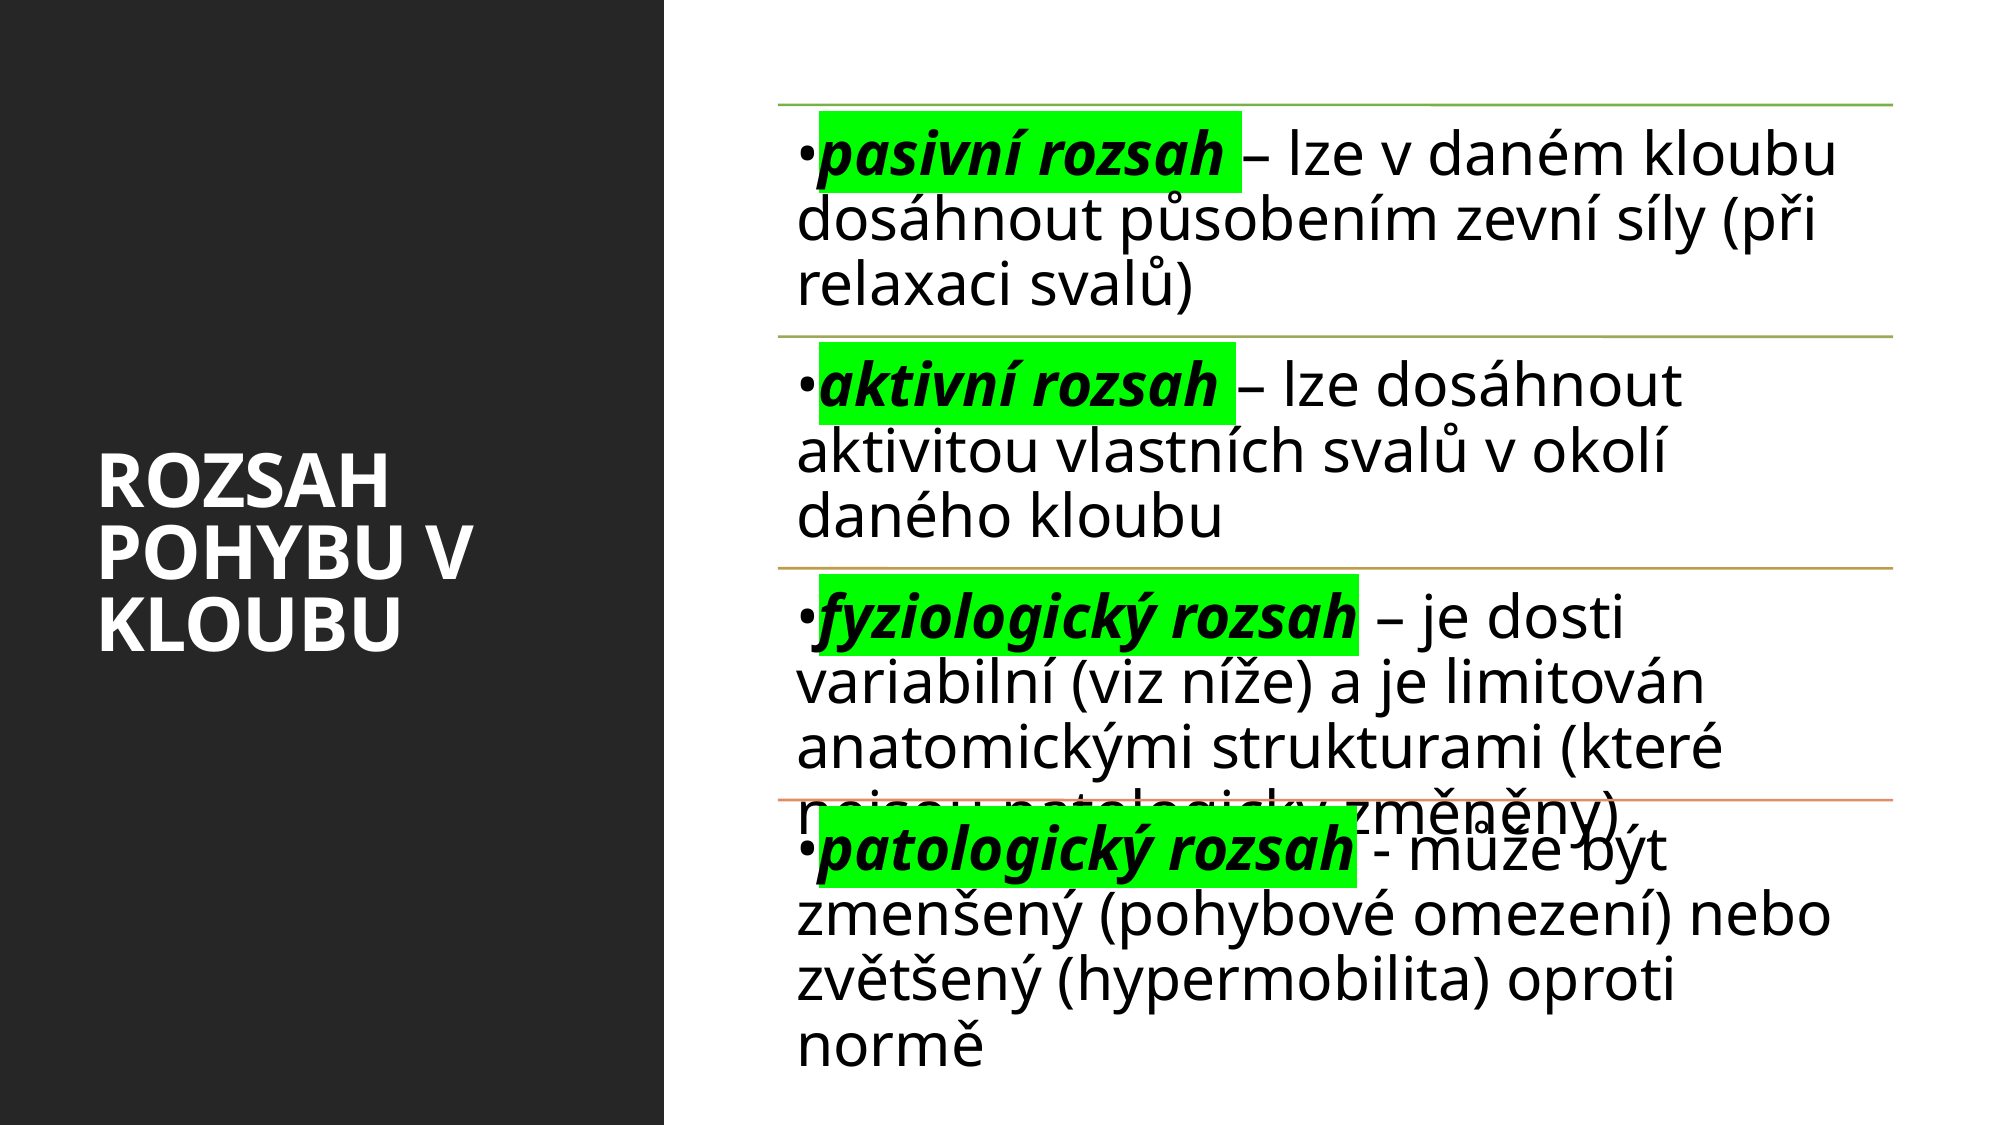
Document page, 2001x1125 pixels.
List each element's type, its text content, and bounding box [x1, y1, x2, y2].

title ROZSAH POHYBU V KLOUBU [80, 84, 587, 1032]
text_box •patologický rozsah - může být zmenšený (pohybové omezení) nebo zvětšený (hypermobilita) oproti normě [777, 800, 1894, 1032]
text_box •aktivní rozsah – lze dosáhnout aktivitou vlastních svalů v okolí daného kloubu [777, 336, 1894, 567]
text_box •fyziologický rozsah – je dosti variabilní (viz níže) a je limitován anatomickými strukturami (které nejsou patologicky změněny) [777, 568, 1894, 798]
text_box •pasivní rozsah – lze v daném kloubu dosáhnout působením zevní síly (při relaxaci svalů) [777, 104, 1894, 335]
text_box [0, 0, 2000, 1125]
